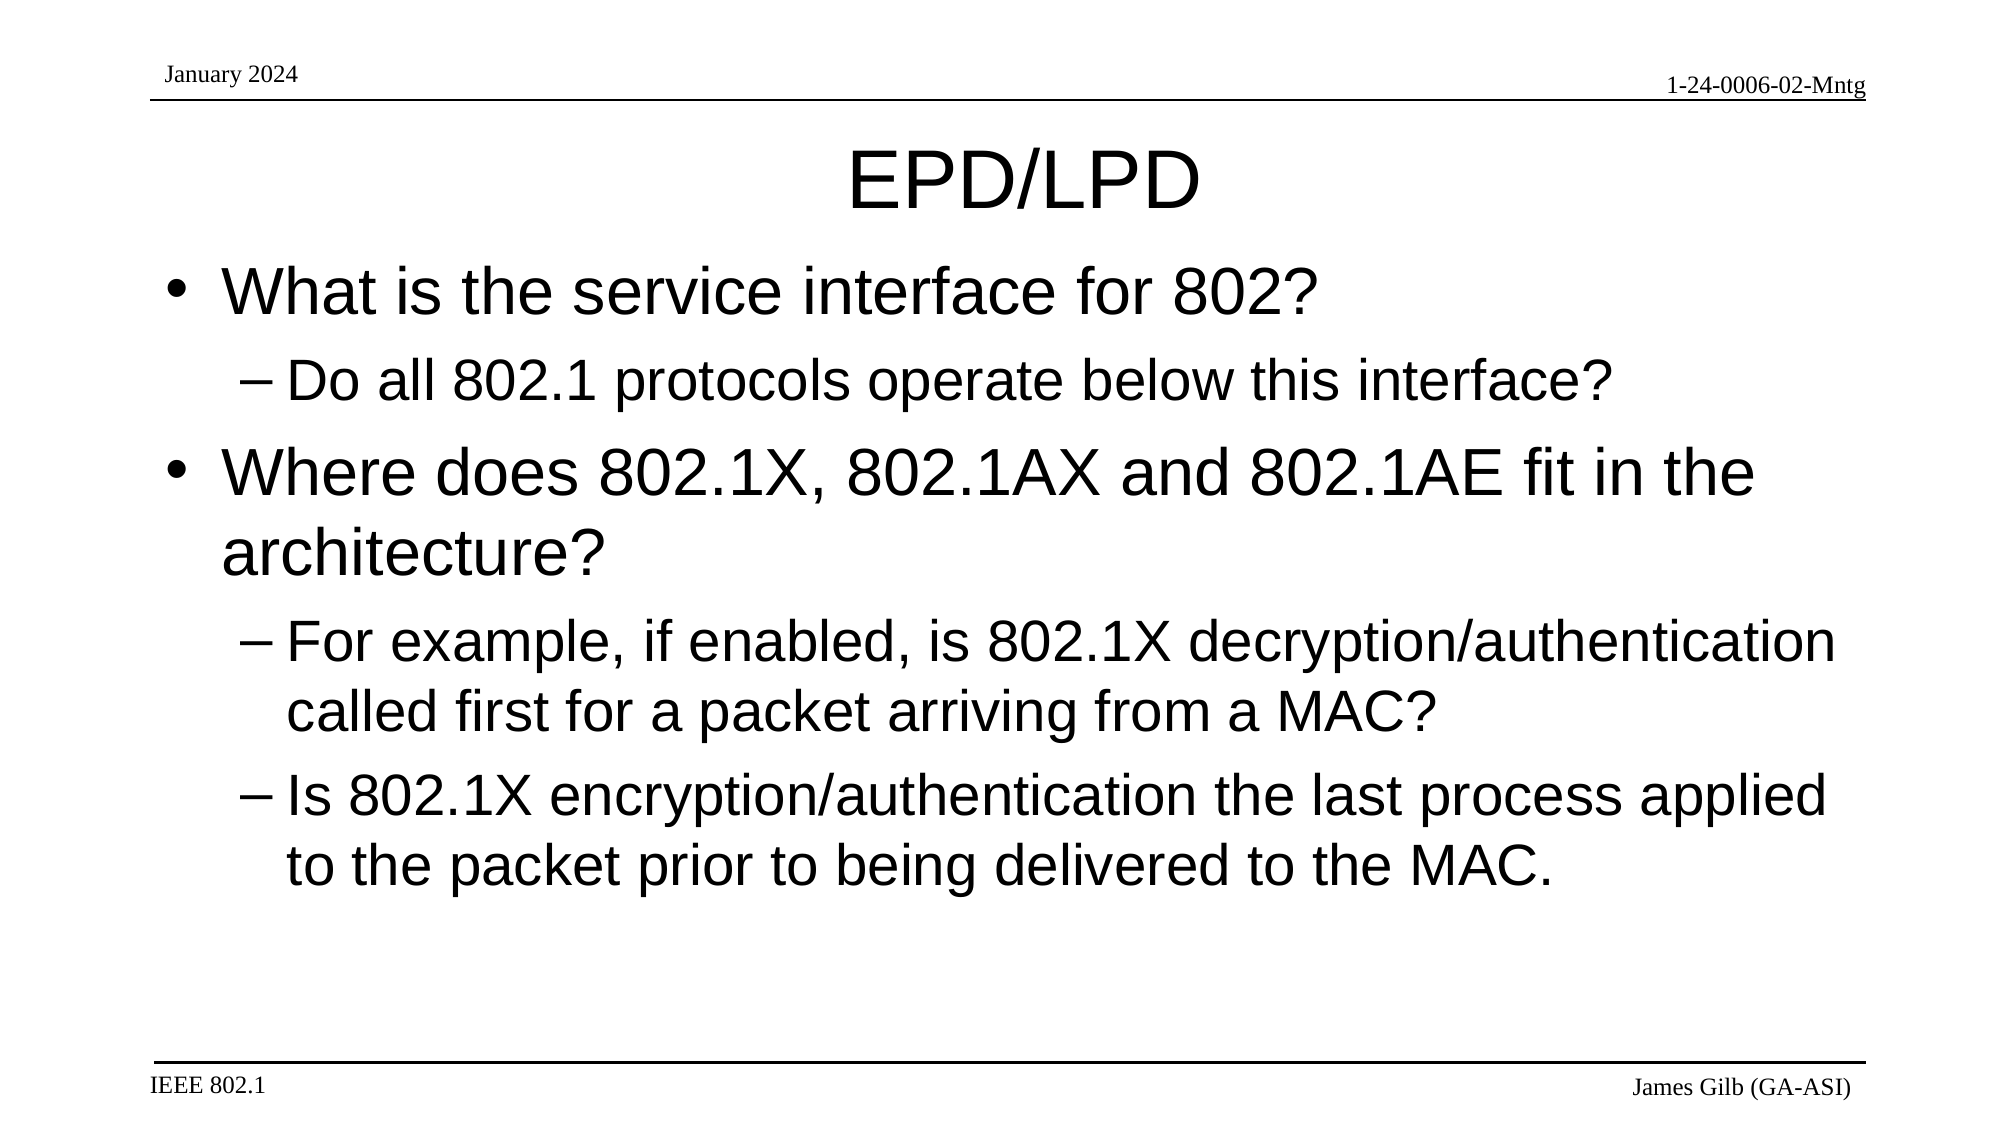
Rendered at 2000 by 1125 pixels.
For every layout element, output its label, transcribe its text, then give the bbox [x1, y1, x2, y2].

list What is the service interface for 802? Do all 802.1 protocols operate below this interface? Where does 802.1X, 802.1AX and 802.1AE fit in the architecture? For example, if enabled, is 802.1X decryption/authentication called first for a packet arriving from a MAC? Is 802.1X encryption/authentication the last process applied to the packet prior to being delivered to the MAC. [149, 239, 1900, 1051]
title EPD/LPD [149, 112, 1900, 238]
